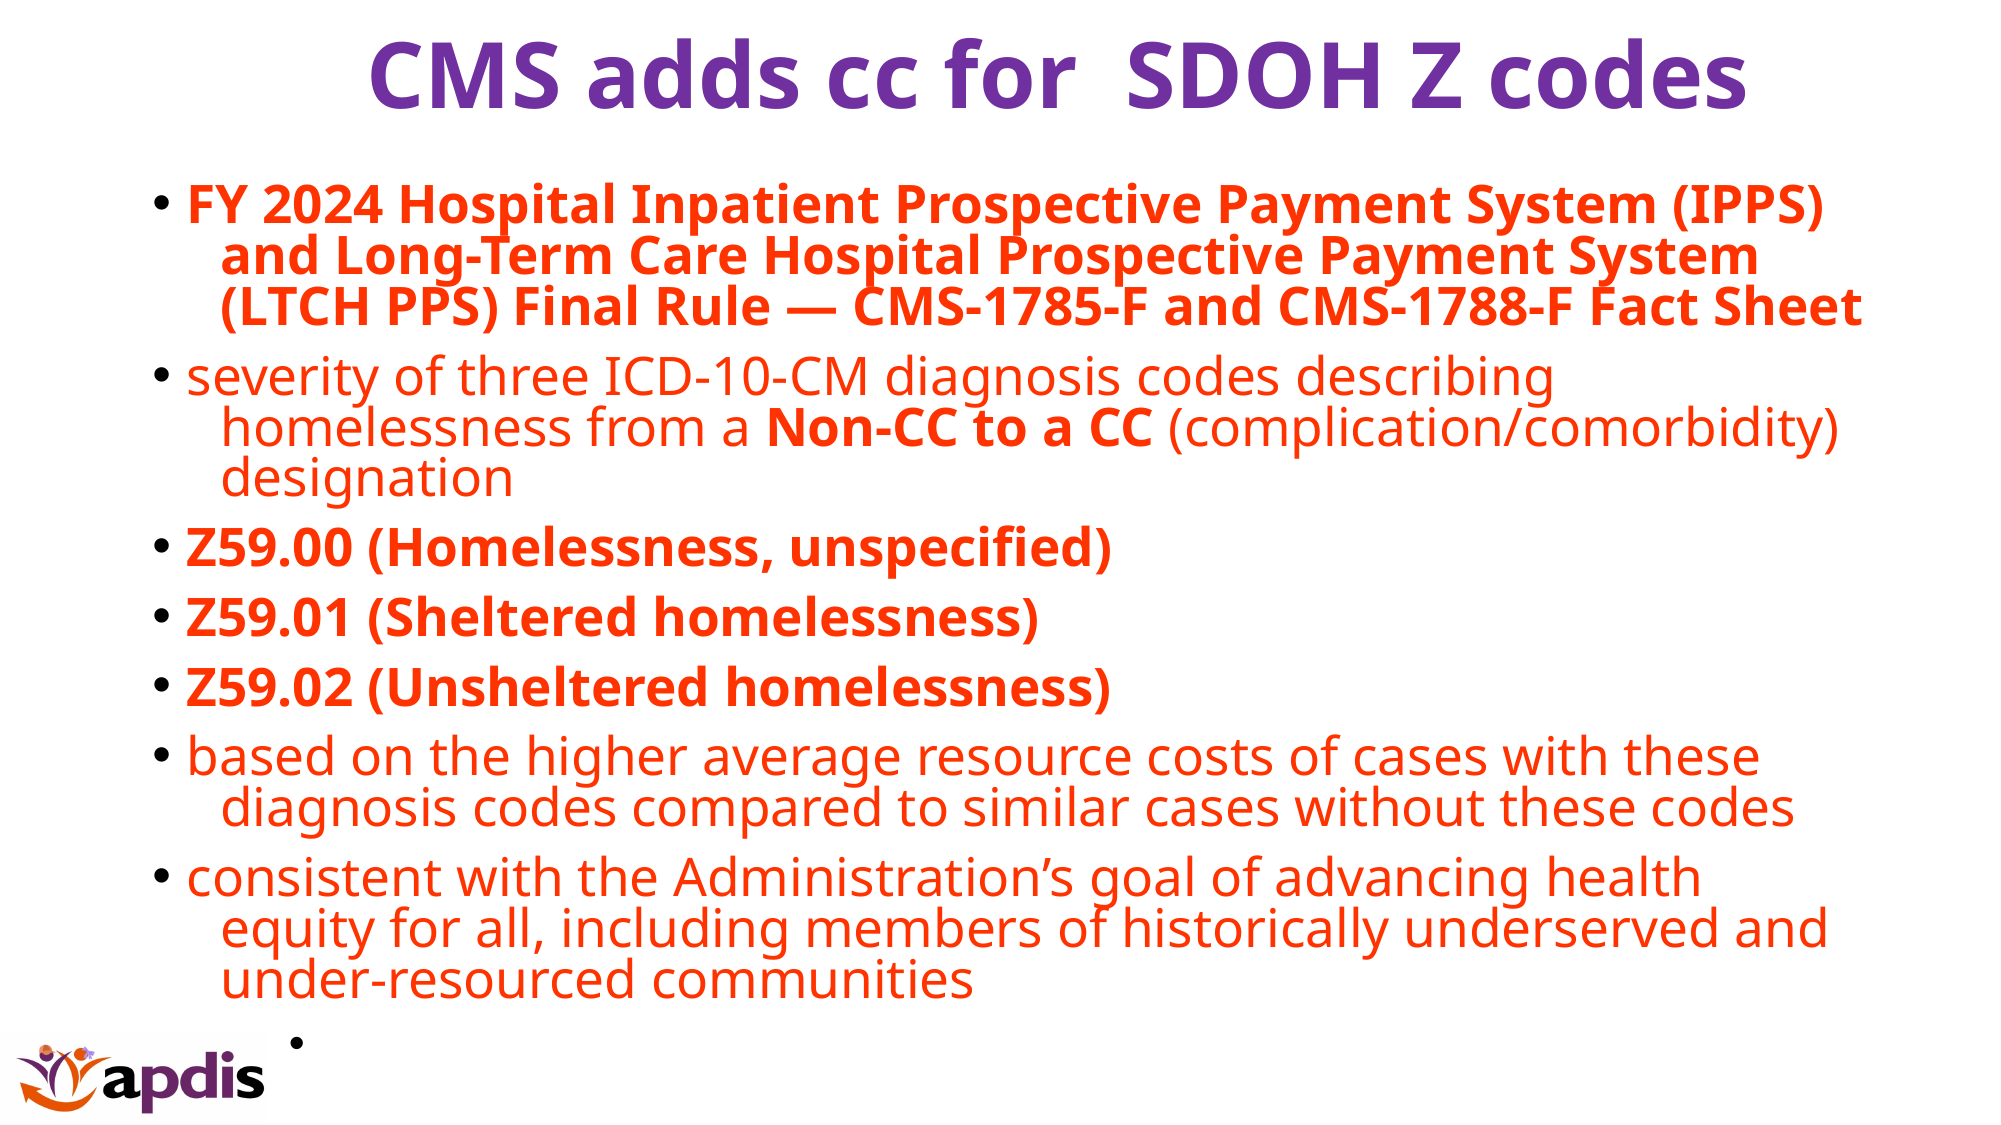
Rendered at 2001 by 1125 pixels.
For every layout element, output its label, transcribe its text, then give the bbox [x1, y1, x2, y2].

list FY 2024 Hospital Inpatient Prospective Payment System (IPPS) and Long-Term Care Hospital Prospective Payment System (LTCH PPS) Final Rule — CMS-1785-F and CMS-1788-F Fact Sheet severity of three ICD-10-CM diagnosis codes describing homelessness from a Non-CC to a CC (complication/comorbidity) designation Z59.00 (Homelessness, unspecified) Z59.01 (Sheltered homelessness) Z59.02 (Unsheltered homelessness) based on the higher average resource costs of cases with these diagnosis codes compared to similar cases without these codes consistent with the Administration’s goal of advancing health equity for all, including members of historically underserved and under-resourced communities [137, 175, 1885, 1067]
picture [0, 1032, 268, 1125]
title CMS adds cc for SDOH Z codes [137, 0, 1885, 175]
